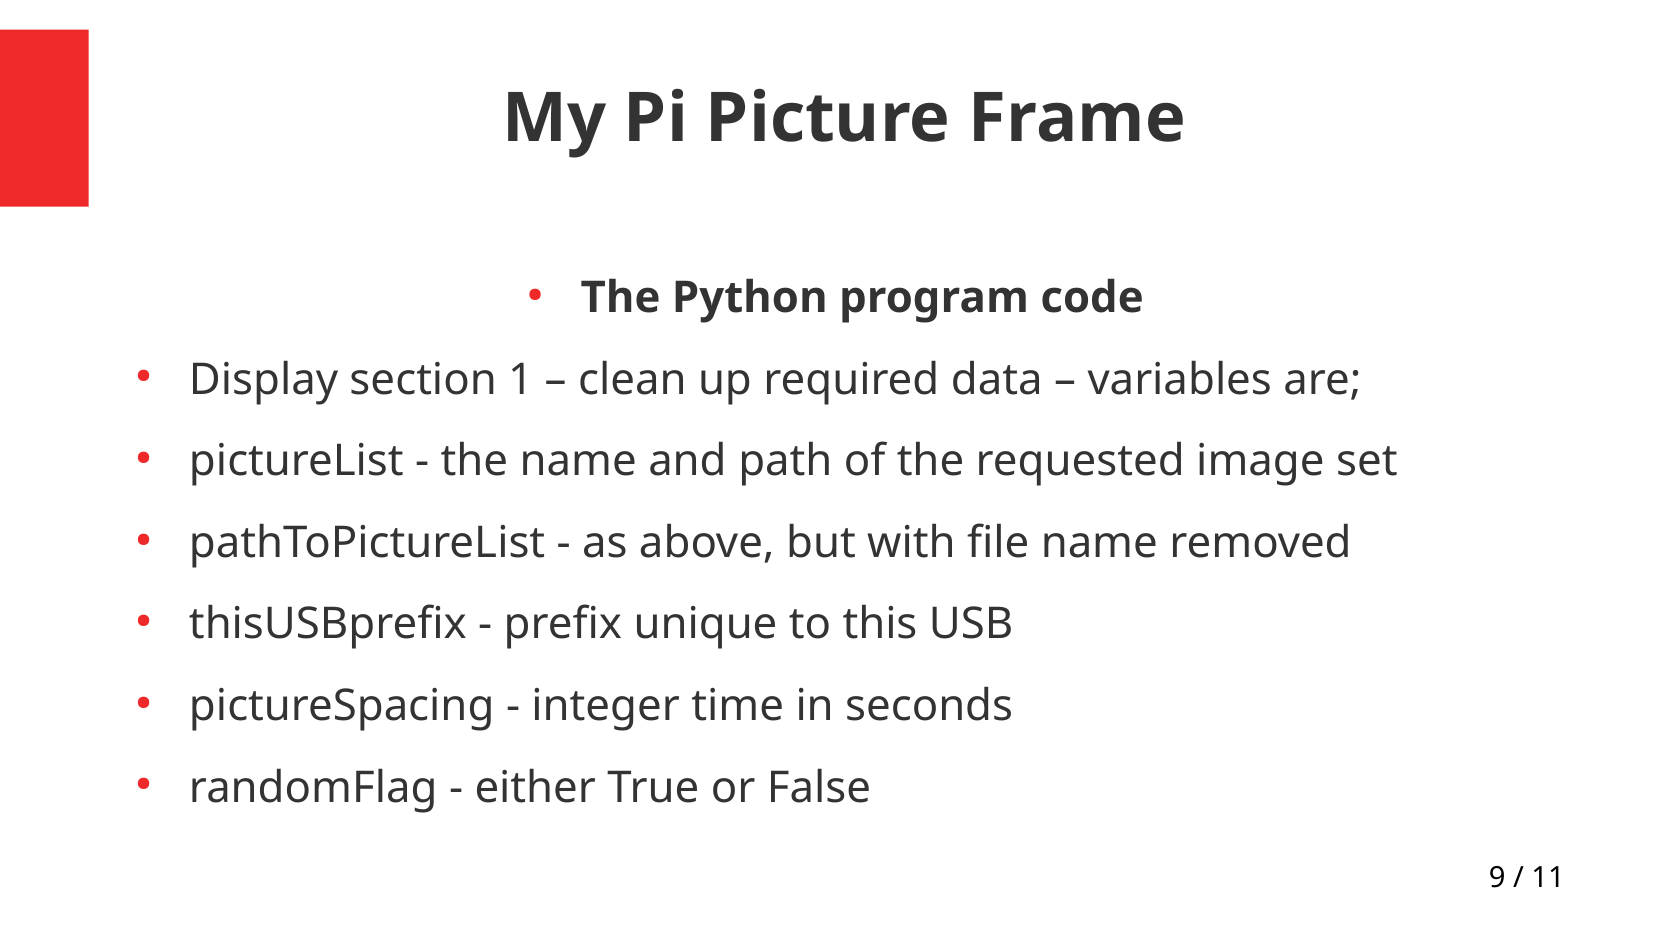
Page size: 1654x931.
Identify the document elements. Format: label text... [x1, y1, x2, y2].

list The Python program code Display section 1 – clean up required data – variables are; pictureList - the name and path of the requested image set pathToPictureList - as above, but with file name removed thisUSBprefix - prefix unique to this USB pictureSpacing - integer time in seconds randomFlag - either True or False [118, 265, 1536, 806]
title My Pi Picture Frame [118, 37, 1571, 193]
